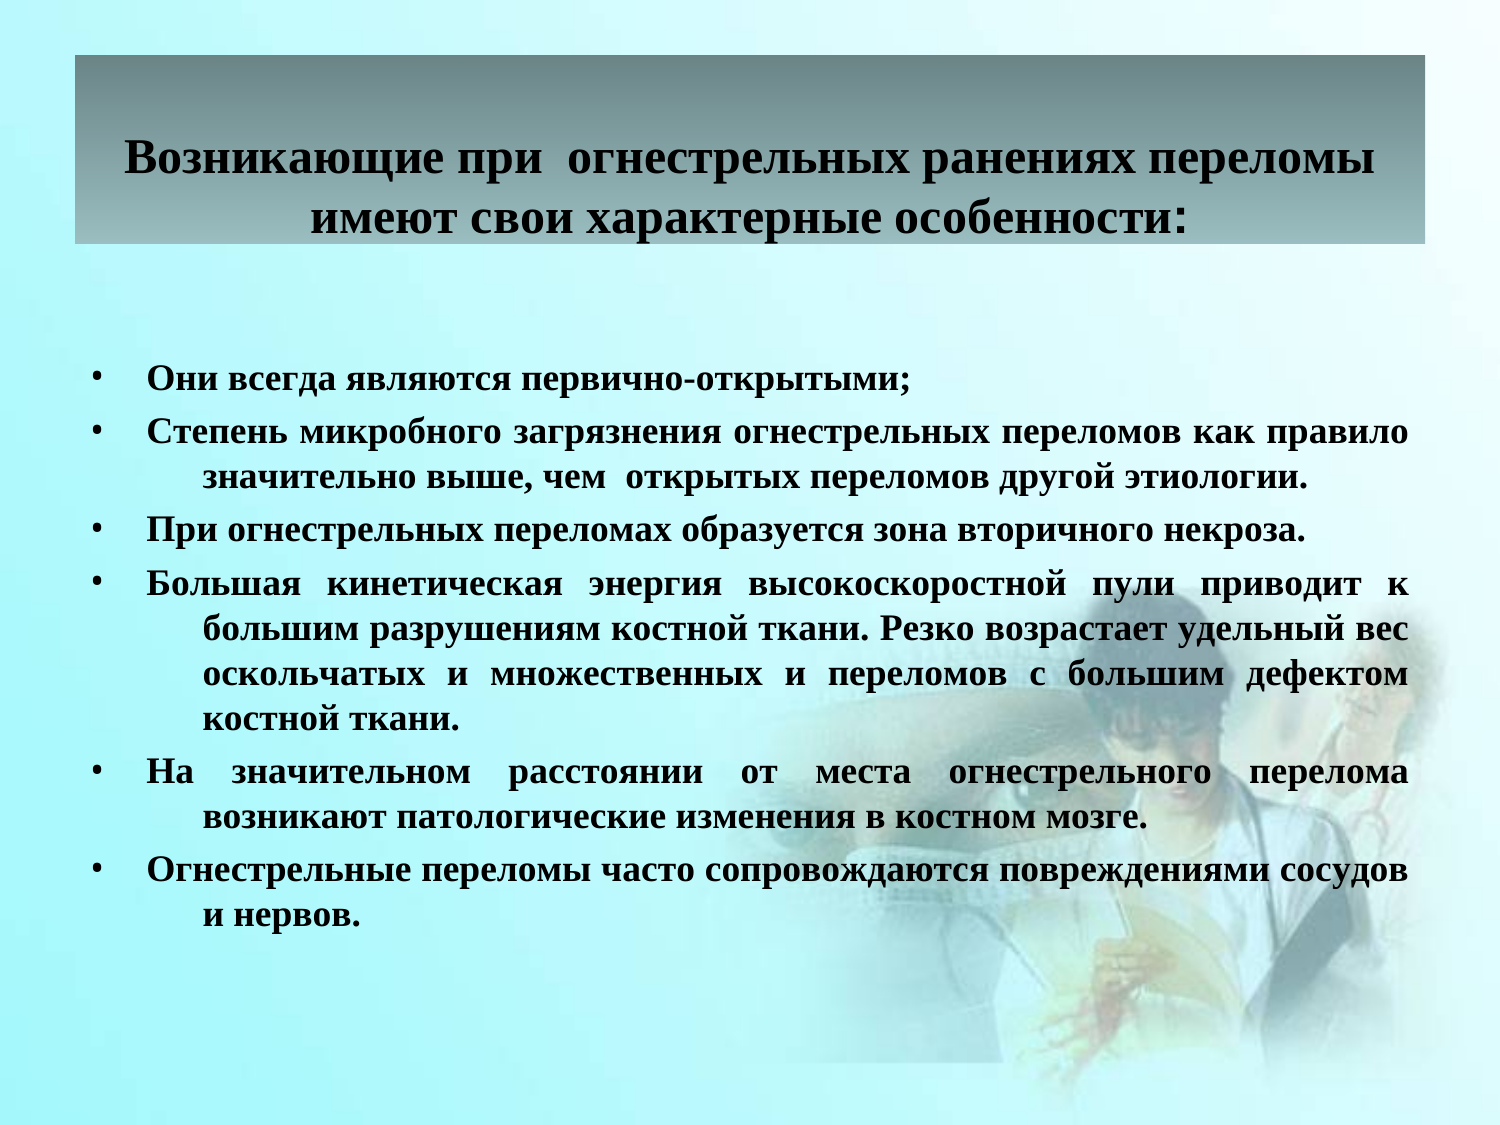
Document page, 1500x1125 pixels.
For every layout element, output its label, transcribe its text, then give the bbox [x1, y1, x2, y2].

title Возникающие при огнестрельных ранениях переломы имеют свои характерные особенности: [75, 55, 1426, 244]
list Они всегда являются первично-открытыми; Степень микробного загрязнения огнестрельных переломов как правило значительно выше, чем открытых переломов другой этиологии. При огнестрельных переломах образуется зона вторичного некроза. Большая кинетическая энергия высокоскоростной пули приводит к большим разрушениям костной ткани. Резко возрастает удельный вес оскольчатых и множественных и переломов с большим дефектом костной ткани. На значительном расстоянии от места огнестрельного перелома возникают патологические изменения в костном мозге. Огнестрельные переломы часто сопровождаются повреждениями сосудов и нервов. [75, 345, 1426, 977]
